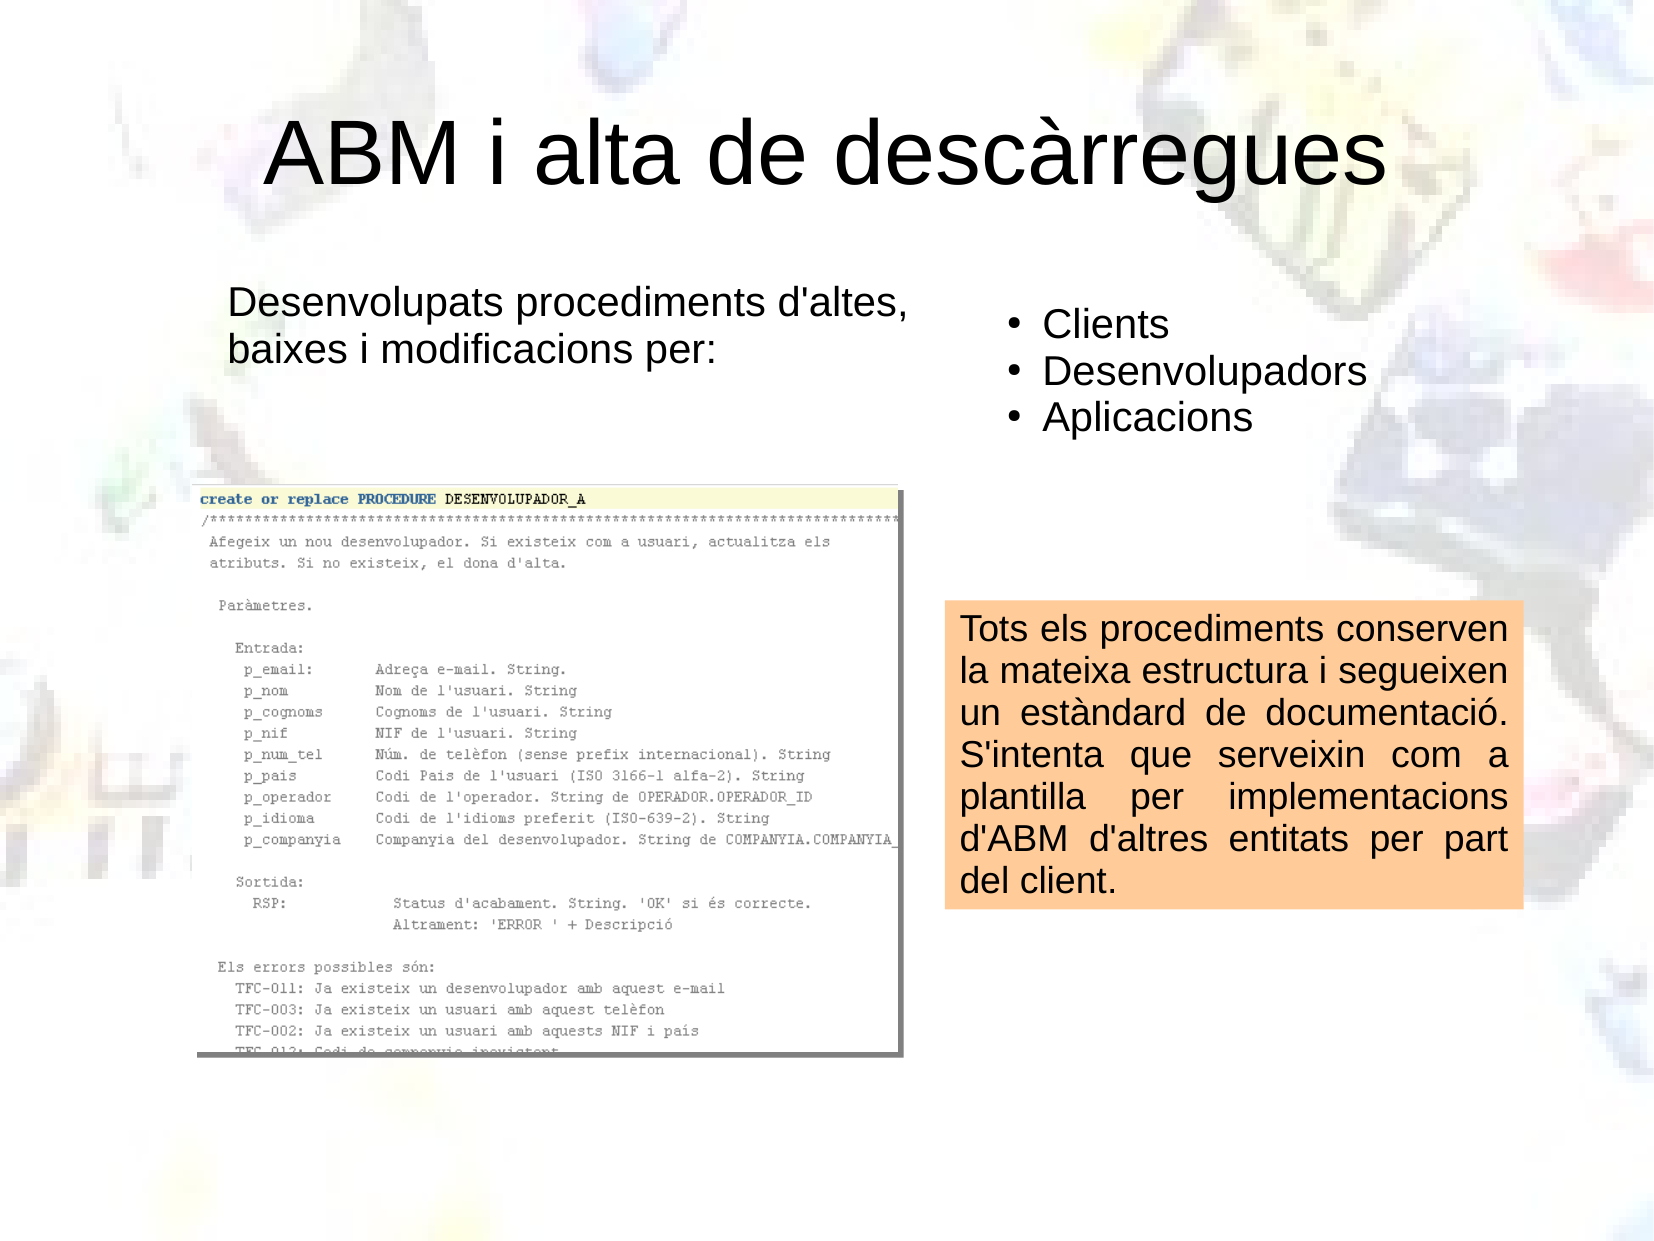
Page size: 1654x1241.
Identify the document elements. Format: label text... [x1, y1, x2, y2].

picture [0, 0, 1654, 1241]
text_box Clients Desenvolupadors Aplicacions [992, 293, 1418, 449]
title ABM i alta de descàrregues [82, 49, 1571, 257]
text_box Desenvolupats procediments d'altes, baixes i modificacions per: [212, 271, 945, 381]
text_box Tots els procediments conserven la mateixa estructura i segueixen un estàndard de documentació. S'intenta que serveixin com a plantilla per implementacions d'ABM d'altres entitats per part del client. [944, 600, 1524, 910]
